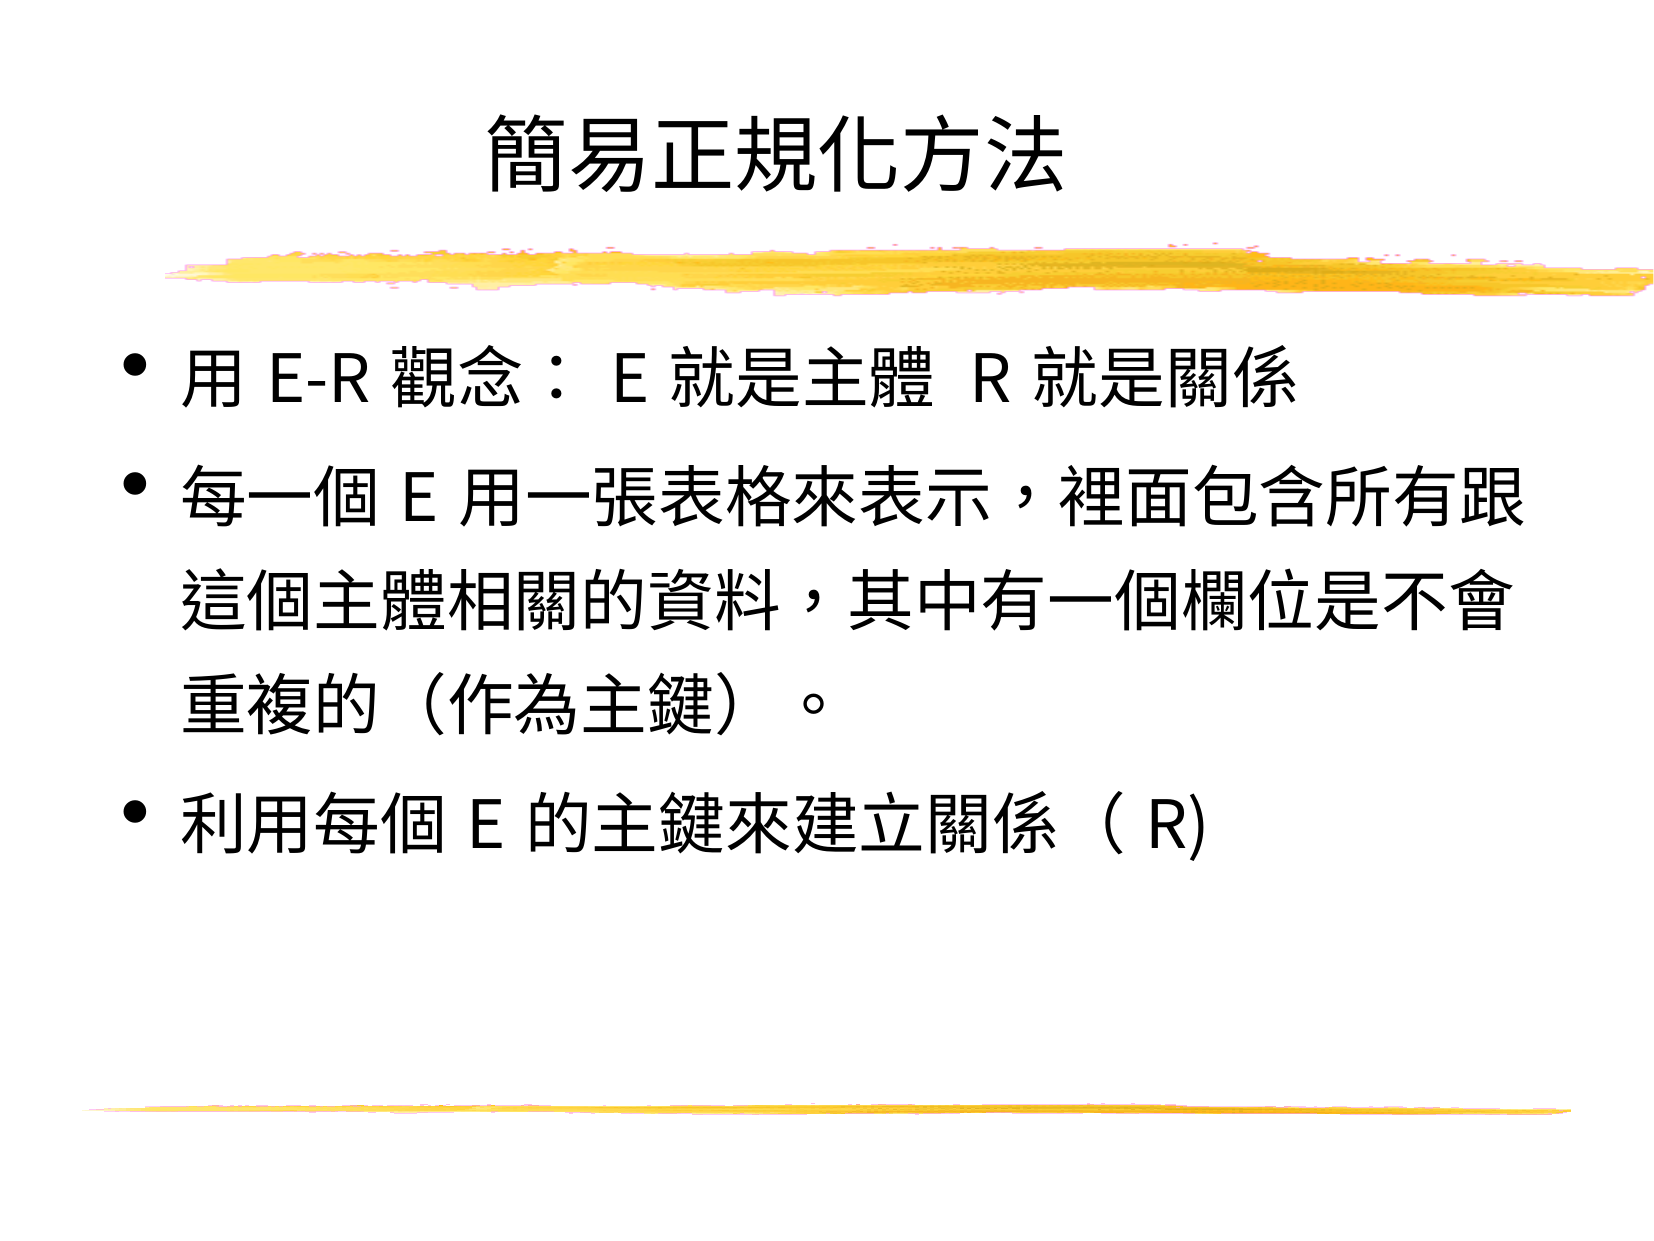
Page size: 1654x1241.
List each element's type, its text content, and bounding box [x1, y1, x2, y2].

picture [165, 237, 1654, 308]
title 簡易正規化方法 [73, 39, 1479, 249]
list 用E-R觀念：E就是主體 R就是關係 每一個E用一張表格來表示，裡面包含所有跟這個主體相關的資料，其中有一個欄位是不會重複的（作為主鍵）。 利用每個E的主鍵來建立關係（R) [124, 316, 1530, 1062]
picture [82, 1102, 1571, 1117]
